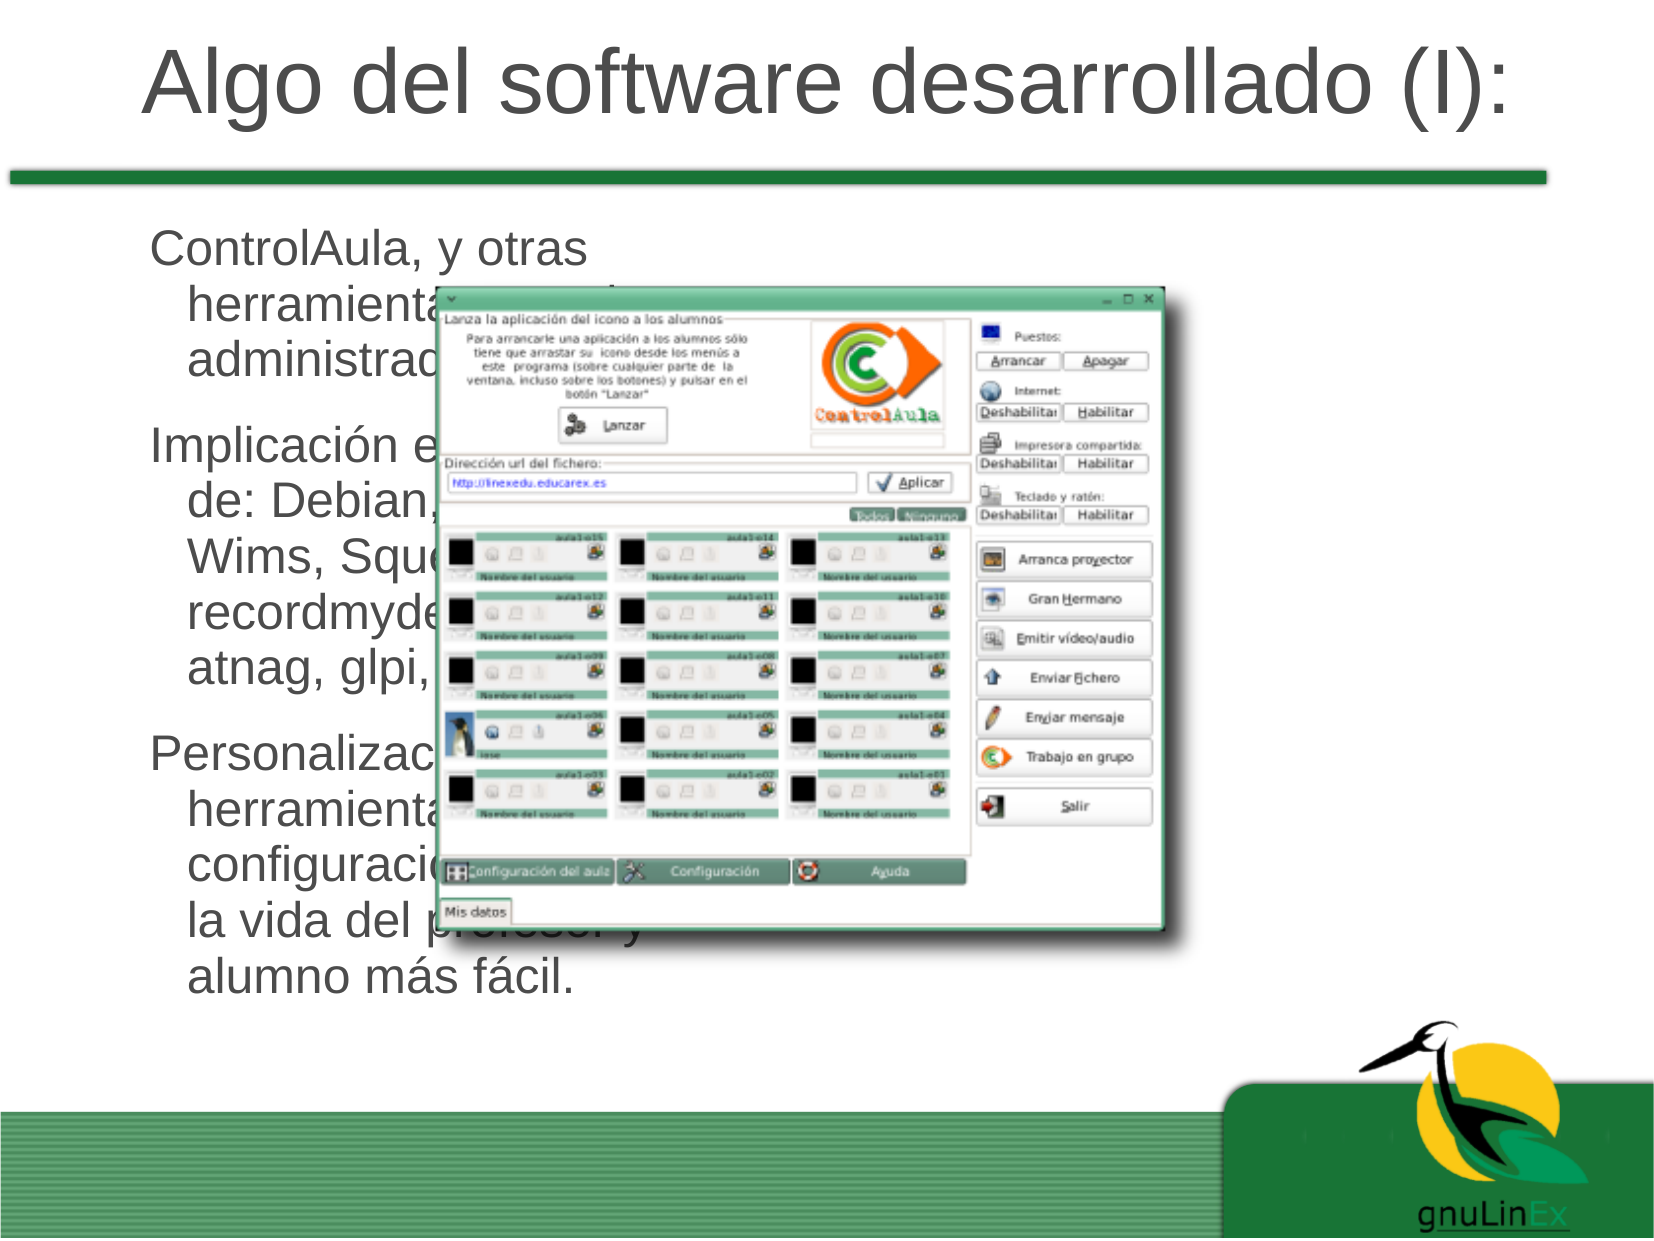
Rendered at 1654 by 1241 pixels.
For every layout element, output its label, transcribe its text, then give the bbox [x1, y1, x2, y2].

list ControlAula, y otras herramientas para los administradores de red Implicación el el desarrollo de: Debian, wxmaxima, Wims, Squeak, Gambas, recordmydesktop, qucs, atnag, glpi, etc. Personalizaciones: herramientas y configuraciones que hacen la vida del profesor y alumno más fácil. [74, 220, 807, 1086]
title Algo del software desarrollado (I): [121, 0, 1534, 164]
picture [0, 0, 1654, 1238]
